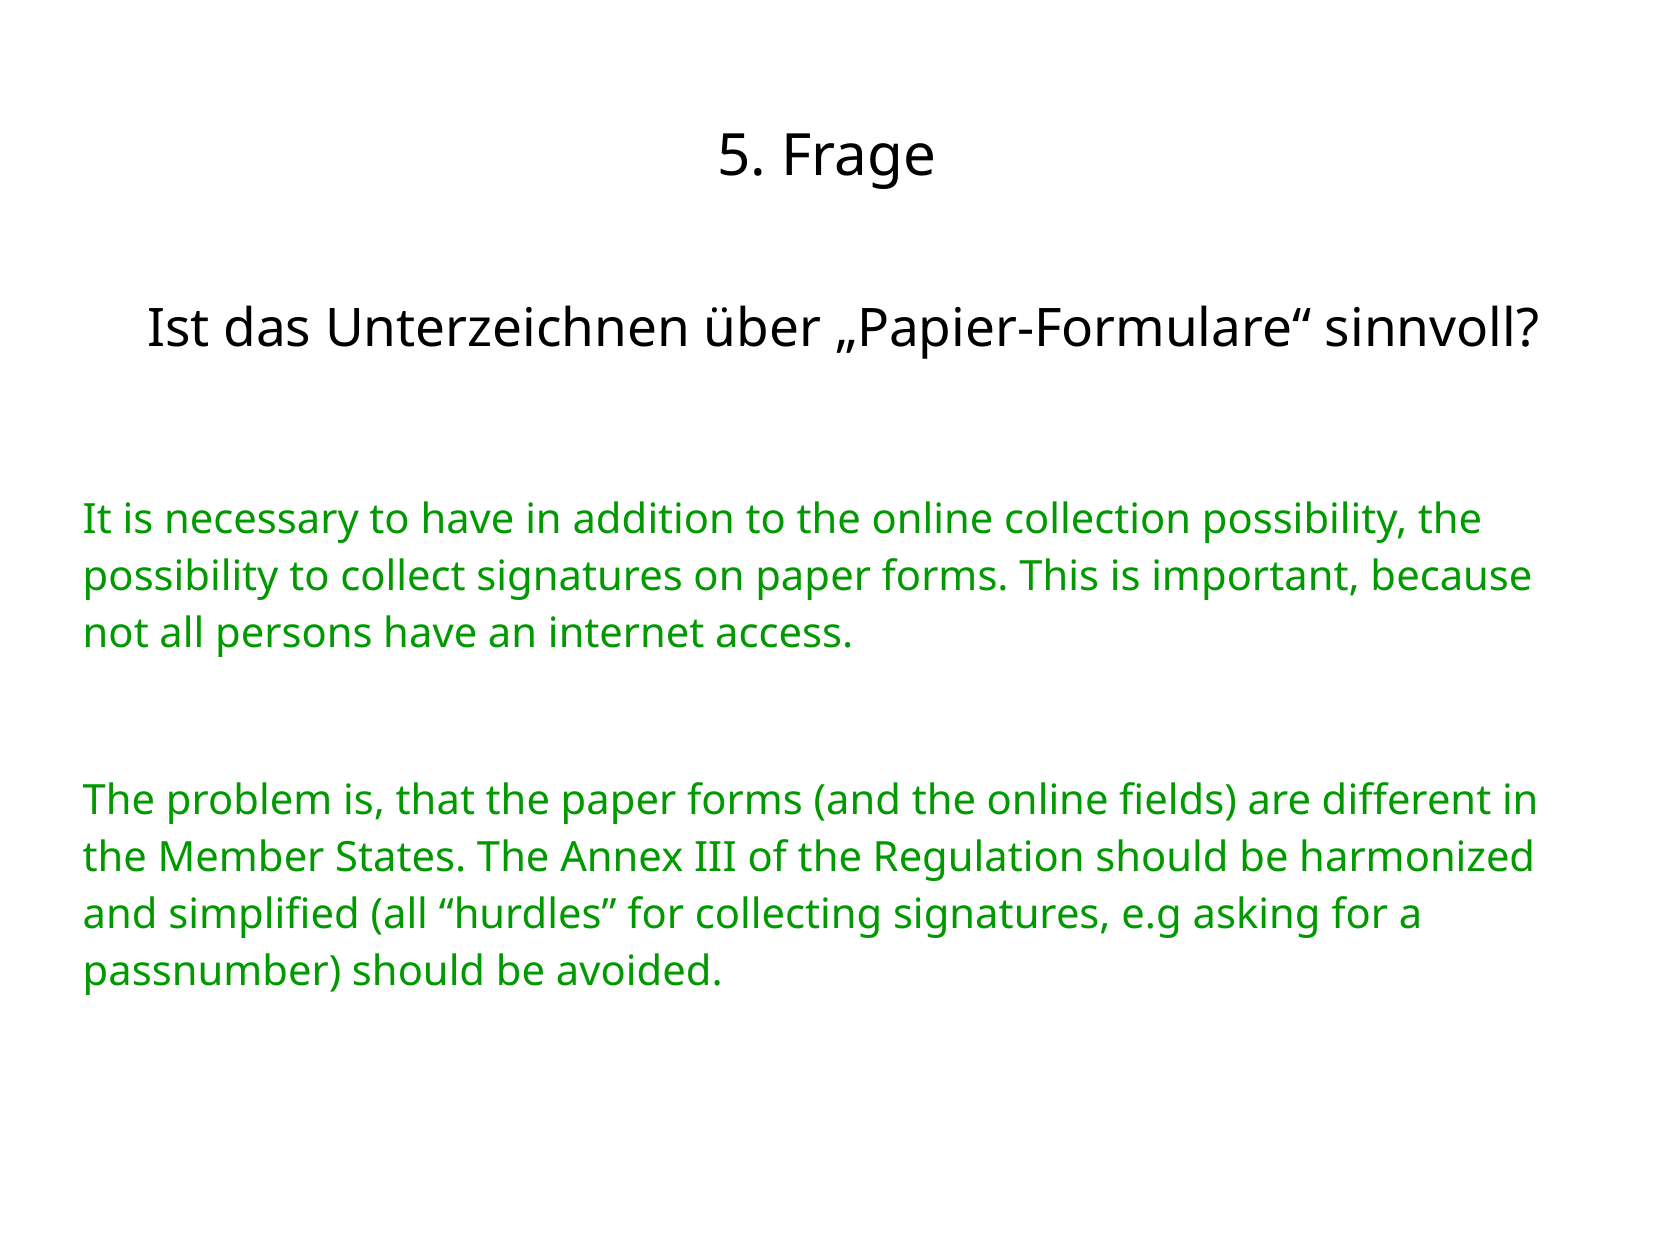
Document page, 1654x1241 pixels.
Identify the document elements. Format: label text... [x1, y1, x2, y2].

title 5. Frage [82, 49, 1571, 257]
list Ist das Unterzeichnen über „Papier-Formulare“ sinnvoll? It is necessary to have in addition to the online collection possibility, the possibility to collect signatures on paper forms. This is important, because not all persons have an internet access. The problem is, that the paper forms (and the online fields) are different in the Member States. The Annex III of the Regulation should be harmonized and simplified (all “hurdles” for collecting signatures, e.g asking for a passnumber) should be avoided. [82, 290, 1571, 1010]
